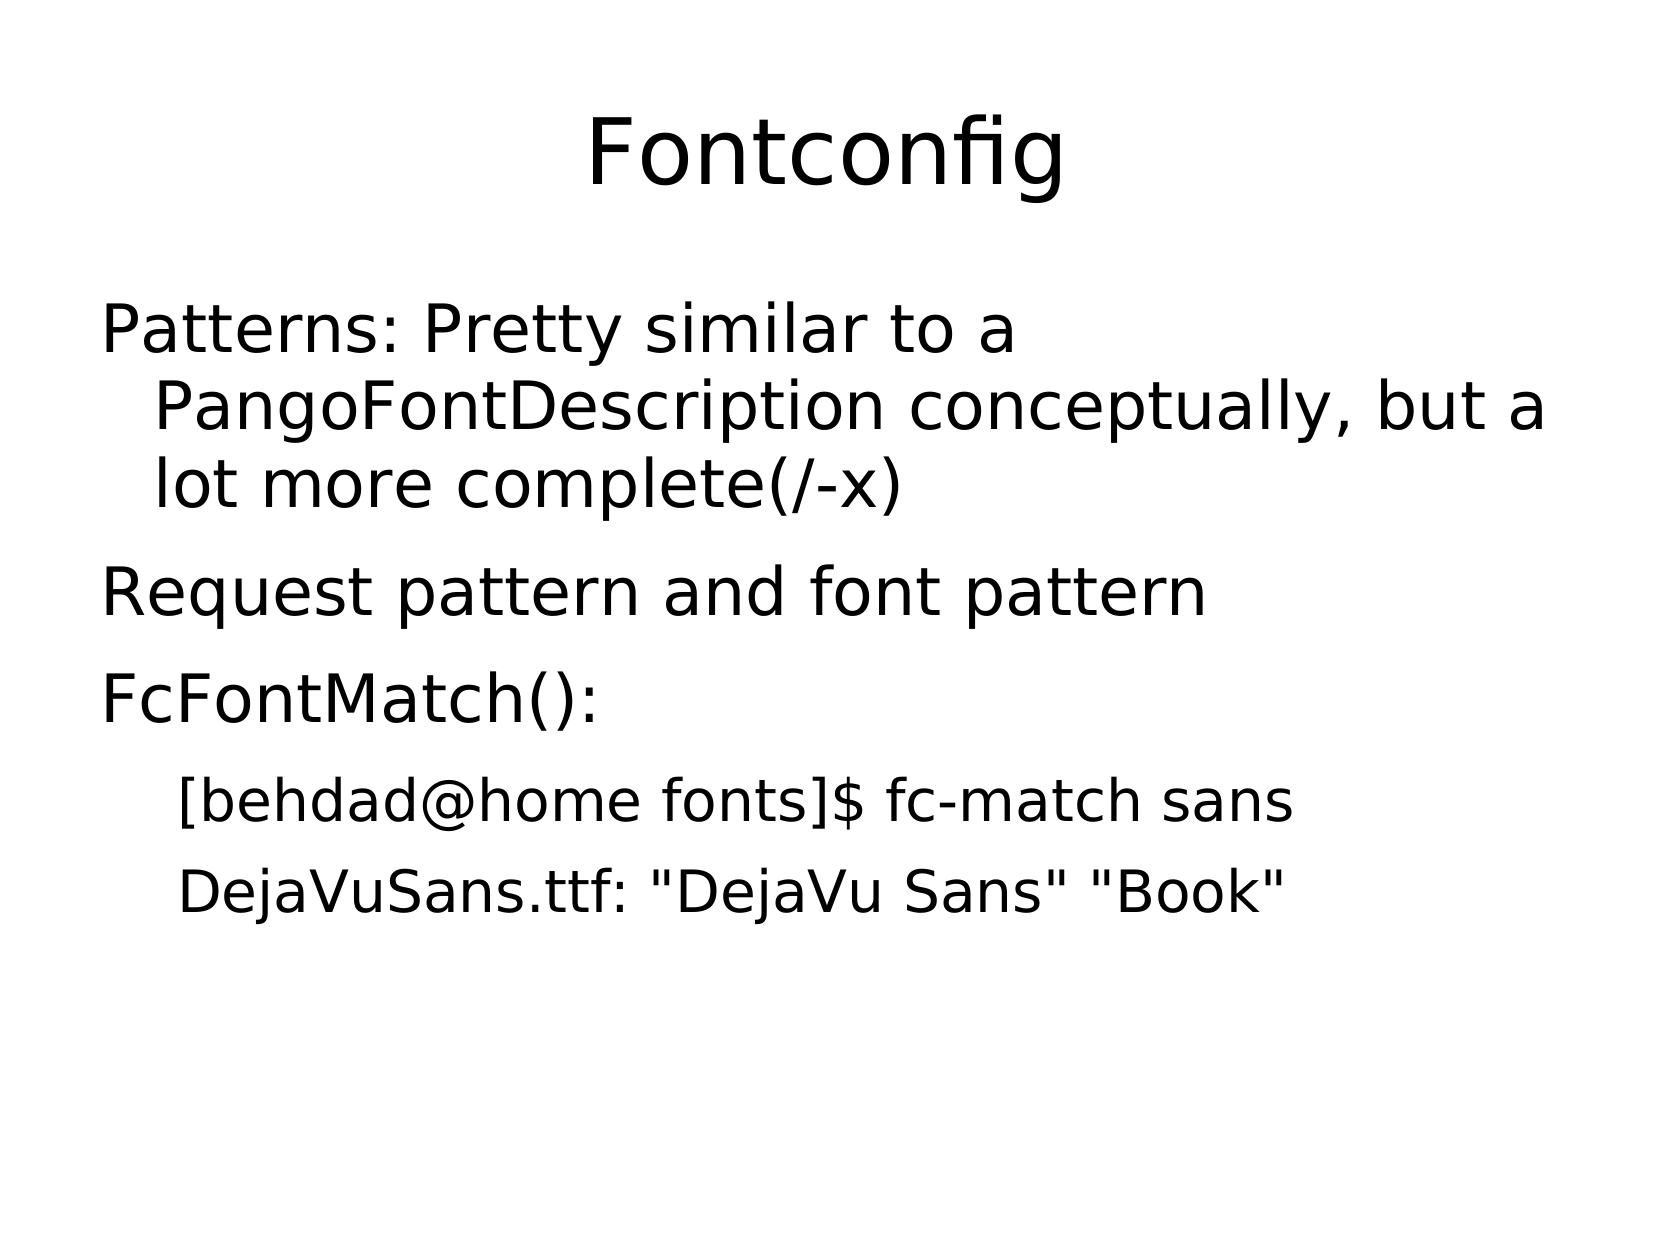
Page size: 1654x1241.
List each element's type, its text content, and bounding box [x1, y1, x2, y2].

list Patterns: Pretty similar to a PangoFontDescription conceptually, but a lot more complete(/-x) Request pattern and font pattern FcFontMatch(): [behdad@home fonts]$ fc-match sans DejaVuSans.ttf: "DejaVu Sans" "Book" [82, 290, 1571, 1109]
title Fontconfig [82, 49, 1571, 257]
